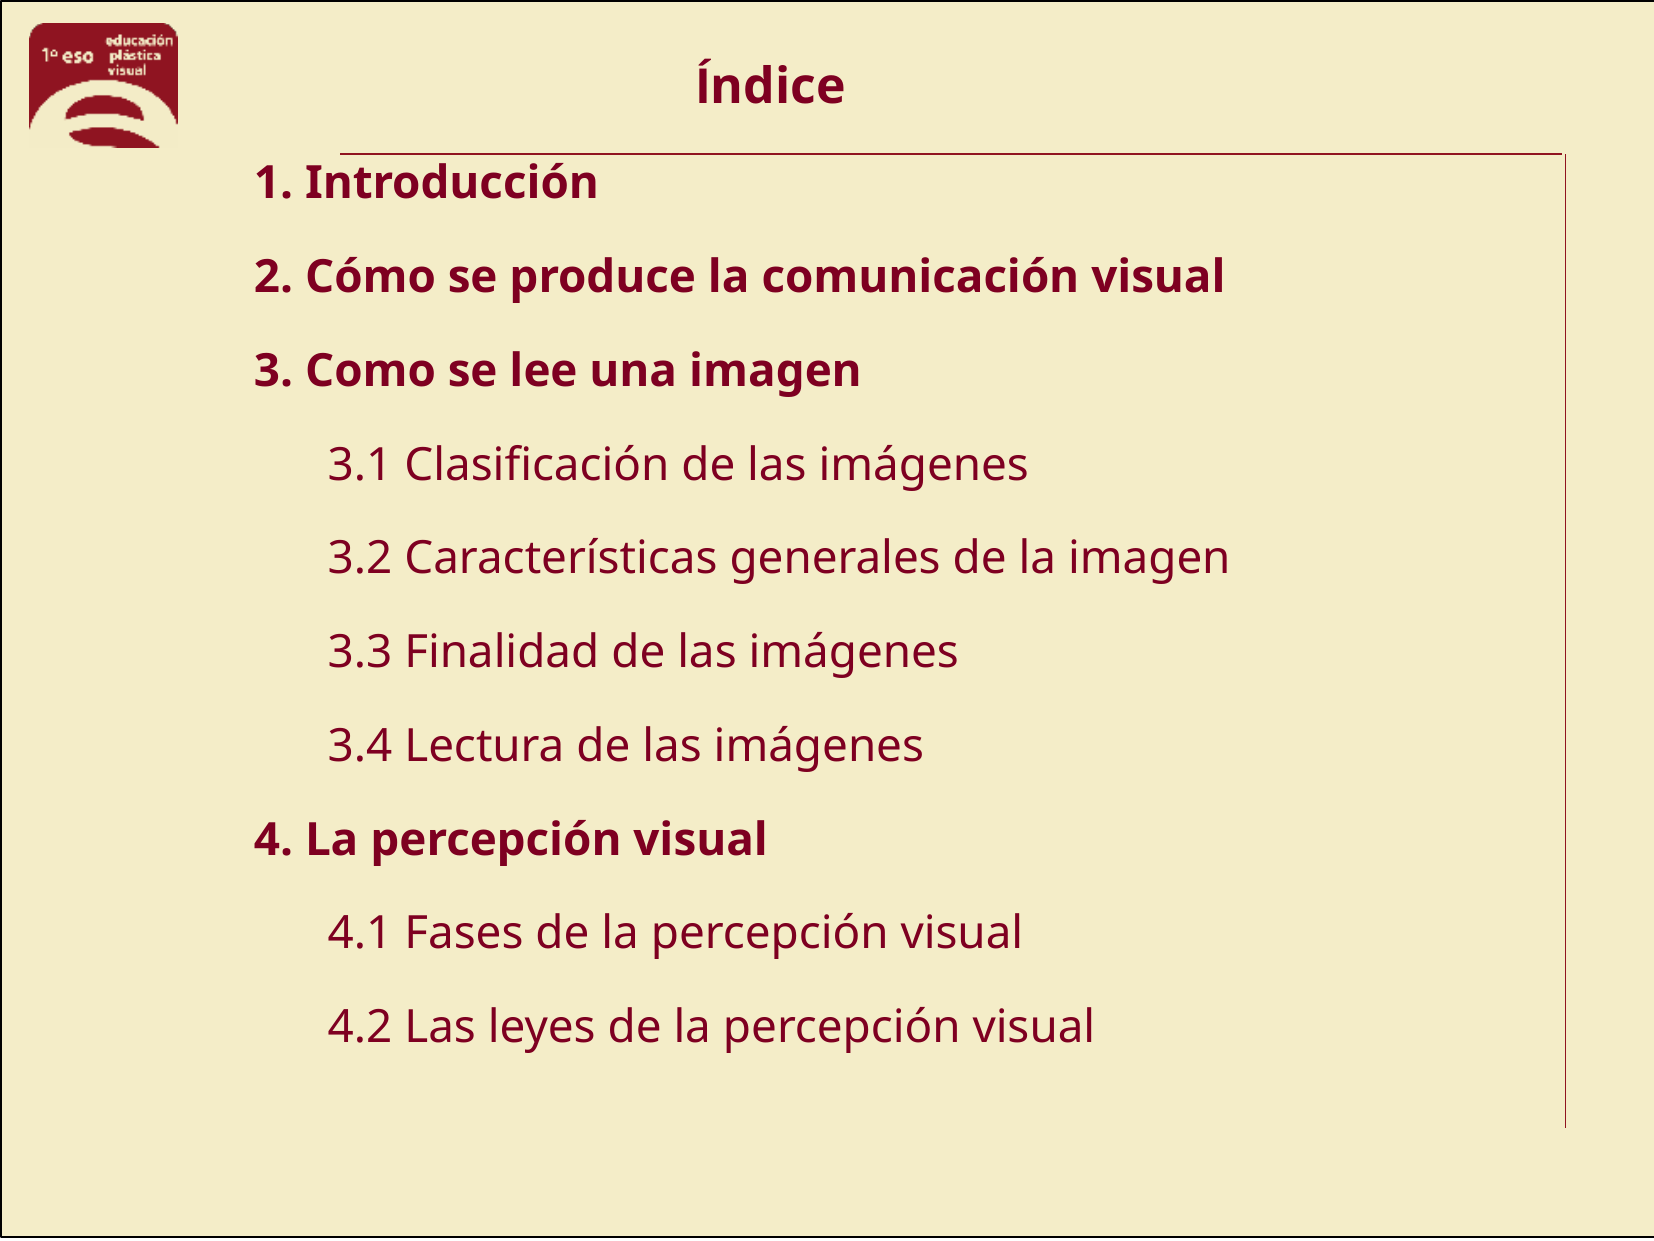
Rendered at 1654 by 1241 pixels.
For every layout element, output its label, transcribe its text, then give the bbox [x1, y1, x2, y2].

picture [0, 0, 1654, 1241]
title Índice 1. Introducción 2. Cómo se produce la comunicación visual 3. Como se lee una imagen 3.1 Clasificación de las imágenes 3.2 Características generales de la imagen 3.3 Finalidad de las imágenes 3.4 Lectura de las imágenes 4. La percepción visual 4.1 Fases de la percepción visual 4.2 Las leyes de la percepción visual [253, 100, 1554, 1135]
